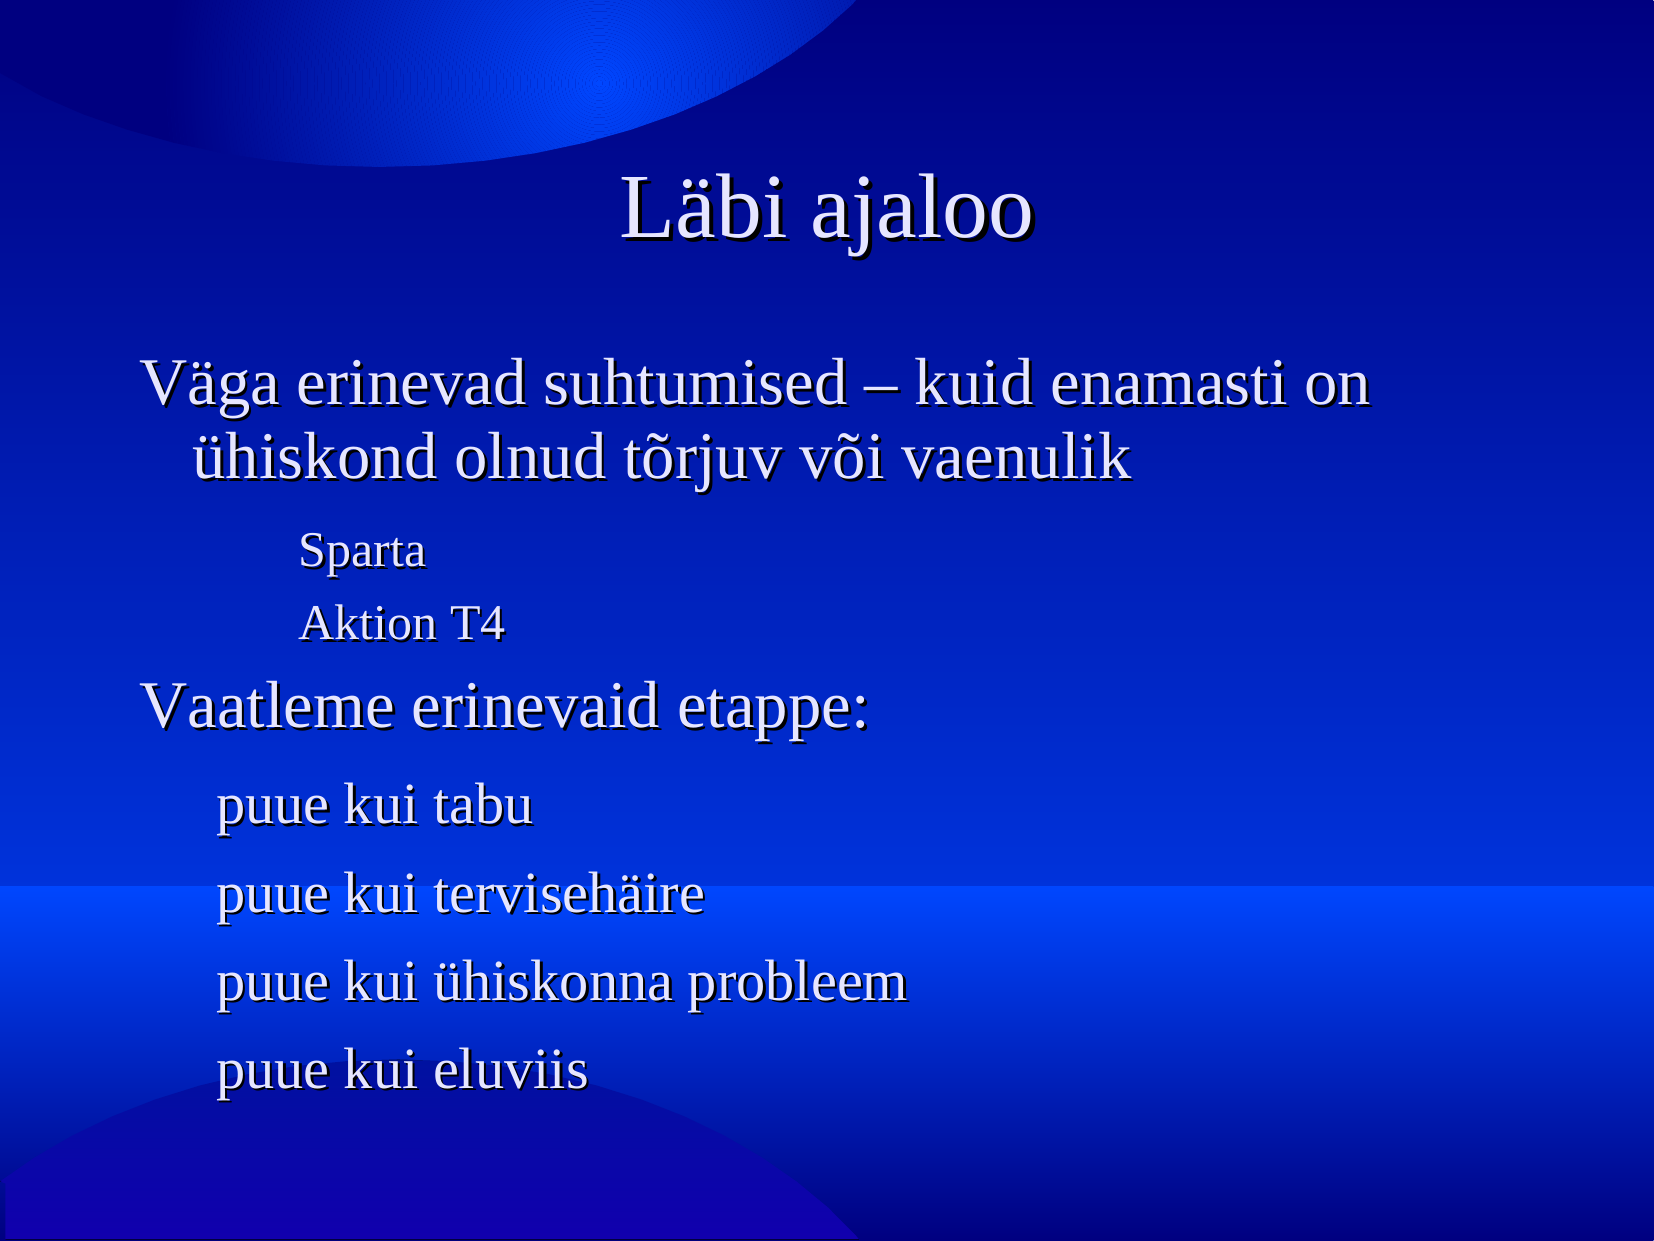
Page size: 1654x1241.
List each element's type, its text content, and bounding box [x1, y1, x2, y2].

list Väga erinevad suhtumised – kuid enamasti on ühiskond olnud tõrjuv või vaenulik Sparta Aktion T4 Vaatleme erinevaid etappe: puue kui tabu puue kui tervisehäire puue kui ühiskonna probleem puue kui eluviis [121, 344, 1534, 1127]
title Läbi ajaloo [121, 102, 1534, 311]
